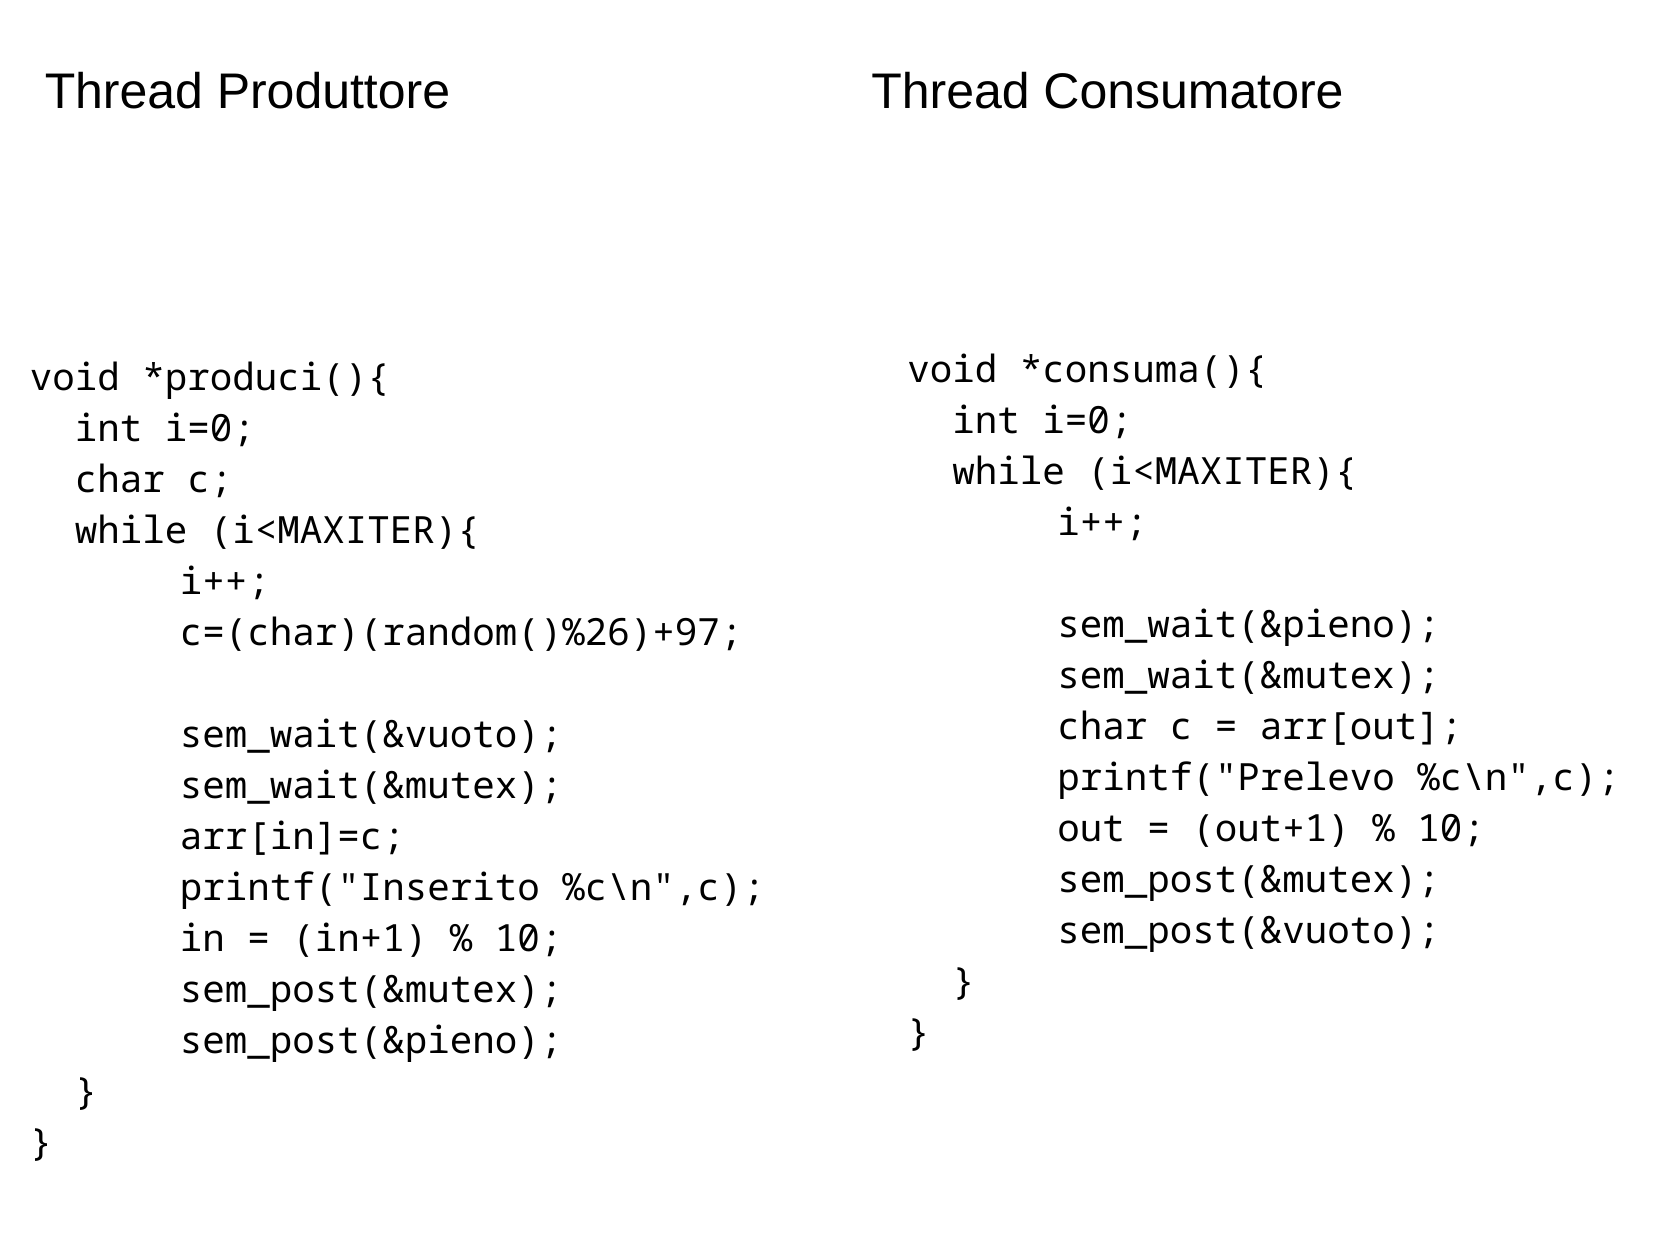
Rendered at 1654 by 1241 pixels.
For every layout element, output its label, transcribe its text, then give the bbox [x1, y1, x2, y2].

text_box void *consuma(){ int i=0; while (i<MAXITER){ i++; sem_wait(&pieno); sem_wait(&mutex); char c = arr[out]; printf("Prelevo %c\n",c); out = (out+1) % 10; sem_post(&mutex); sem_post(&vuoto); } } [892, 295, 1638, 1031]
text_box Thread Produttore [30, 56, 796, 175]
text_box Thread Consumatore [856, 56, 1622, 175]
text_box void *produci(){ int i=0; char c; while (i<MAXITER){ i++; c=(char)(random()%26)+97; sem_wait(&vuoto); sem_wait(&mutex); arr[in]=c; printf("Inserito %c\n",c); in = (in+1) % 10; sem_post(&mutex); sem_post(&pieno); } } [15, 342, 811, 1098]
